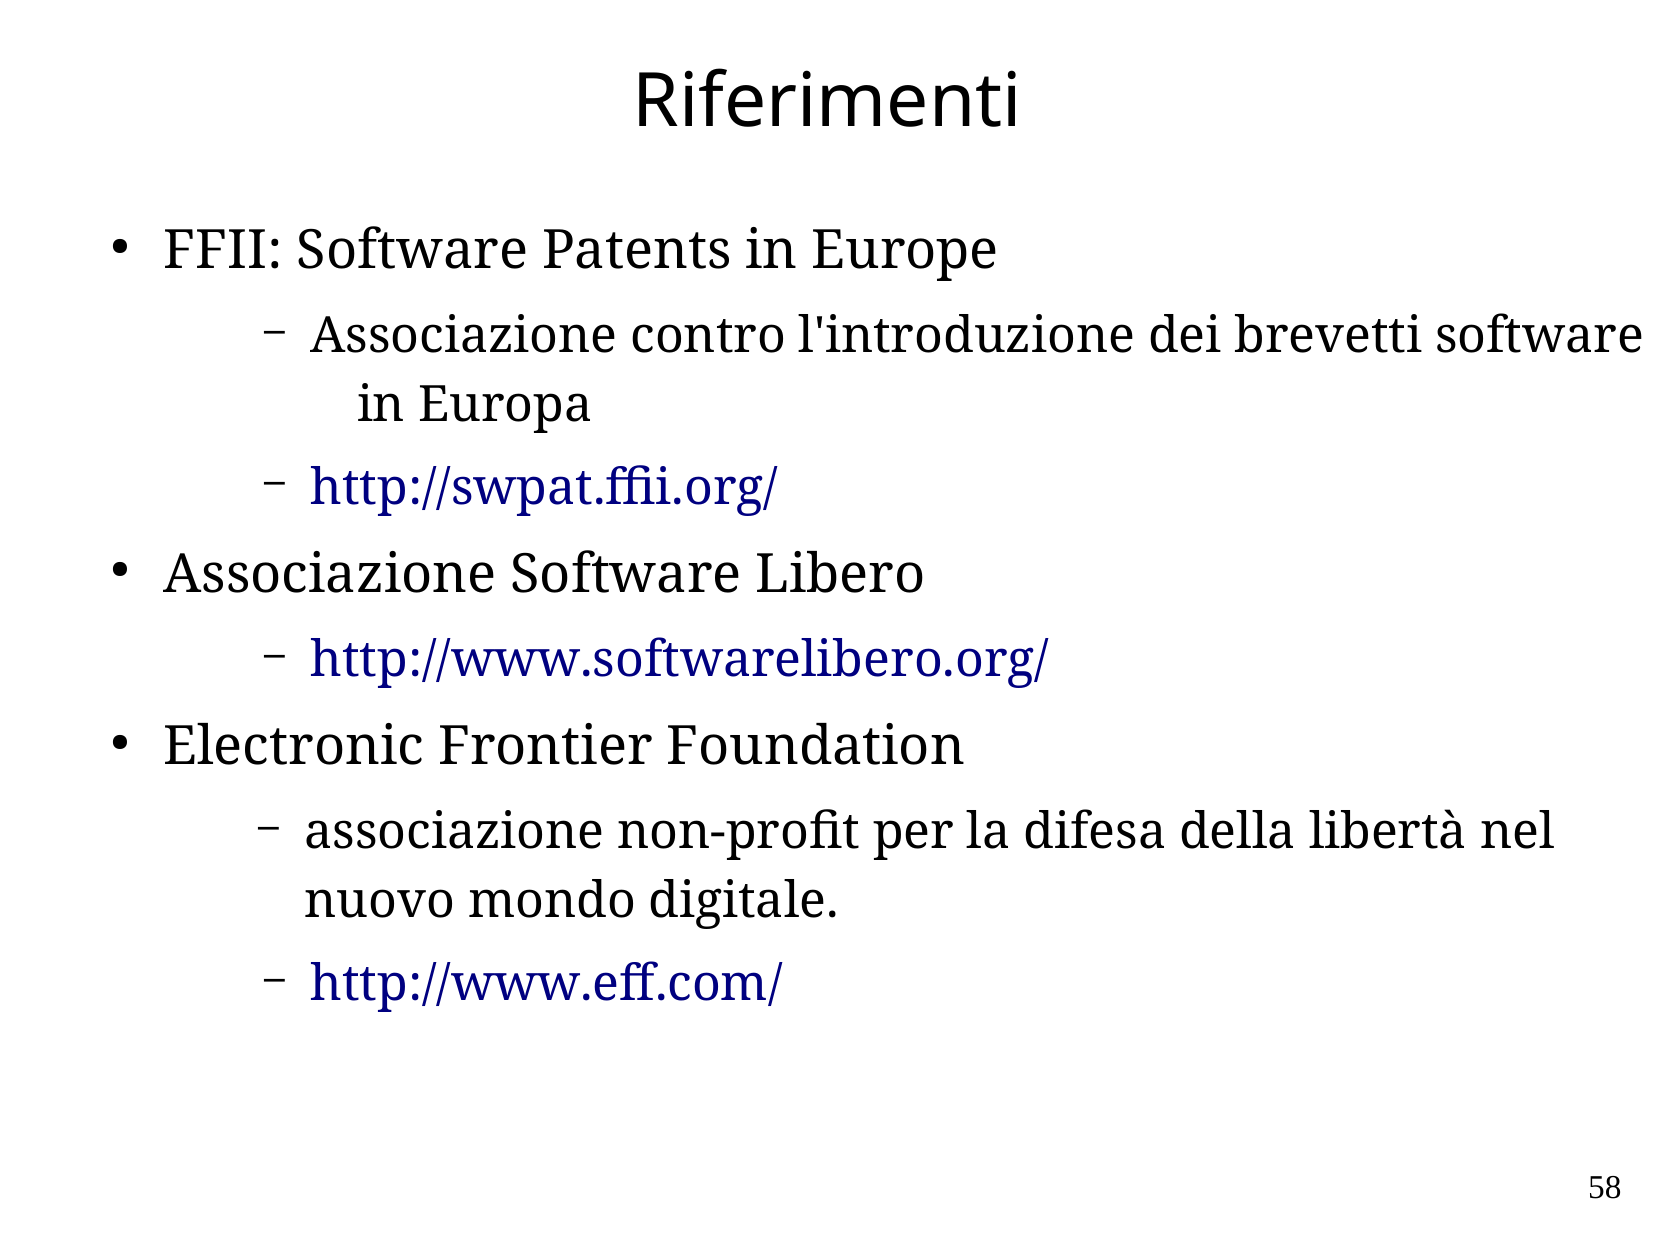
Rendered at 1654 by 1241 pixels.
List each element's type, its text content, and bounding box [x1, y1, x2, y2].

list FFII: Software Patents in Europe Associazione contro l'introduzione dei brevetti software in Europa http://swpat.ffii.org/ Associazione Software Libero http://www.softwarelibero.org/ Electronic Frontier Foundation associazione non-profit per la difesa della libertà nel nuovo mondo digitale. http://www.eff.com/ [75, 210, 1645, 1201]
title Riferimenti [37, 30, 1617, 166]
